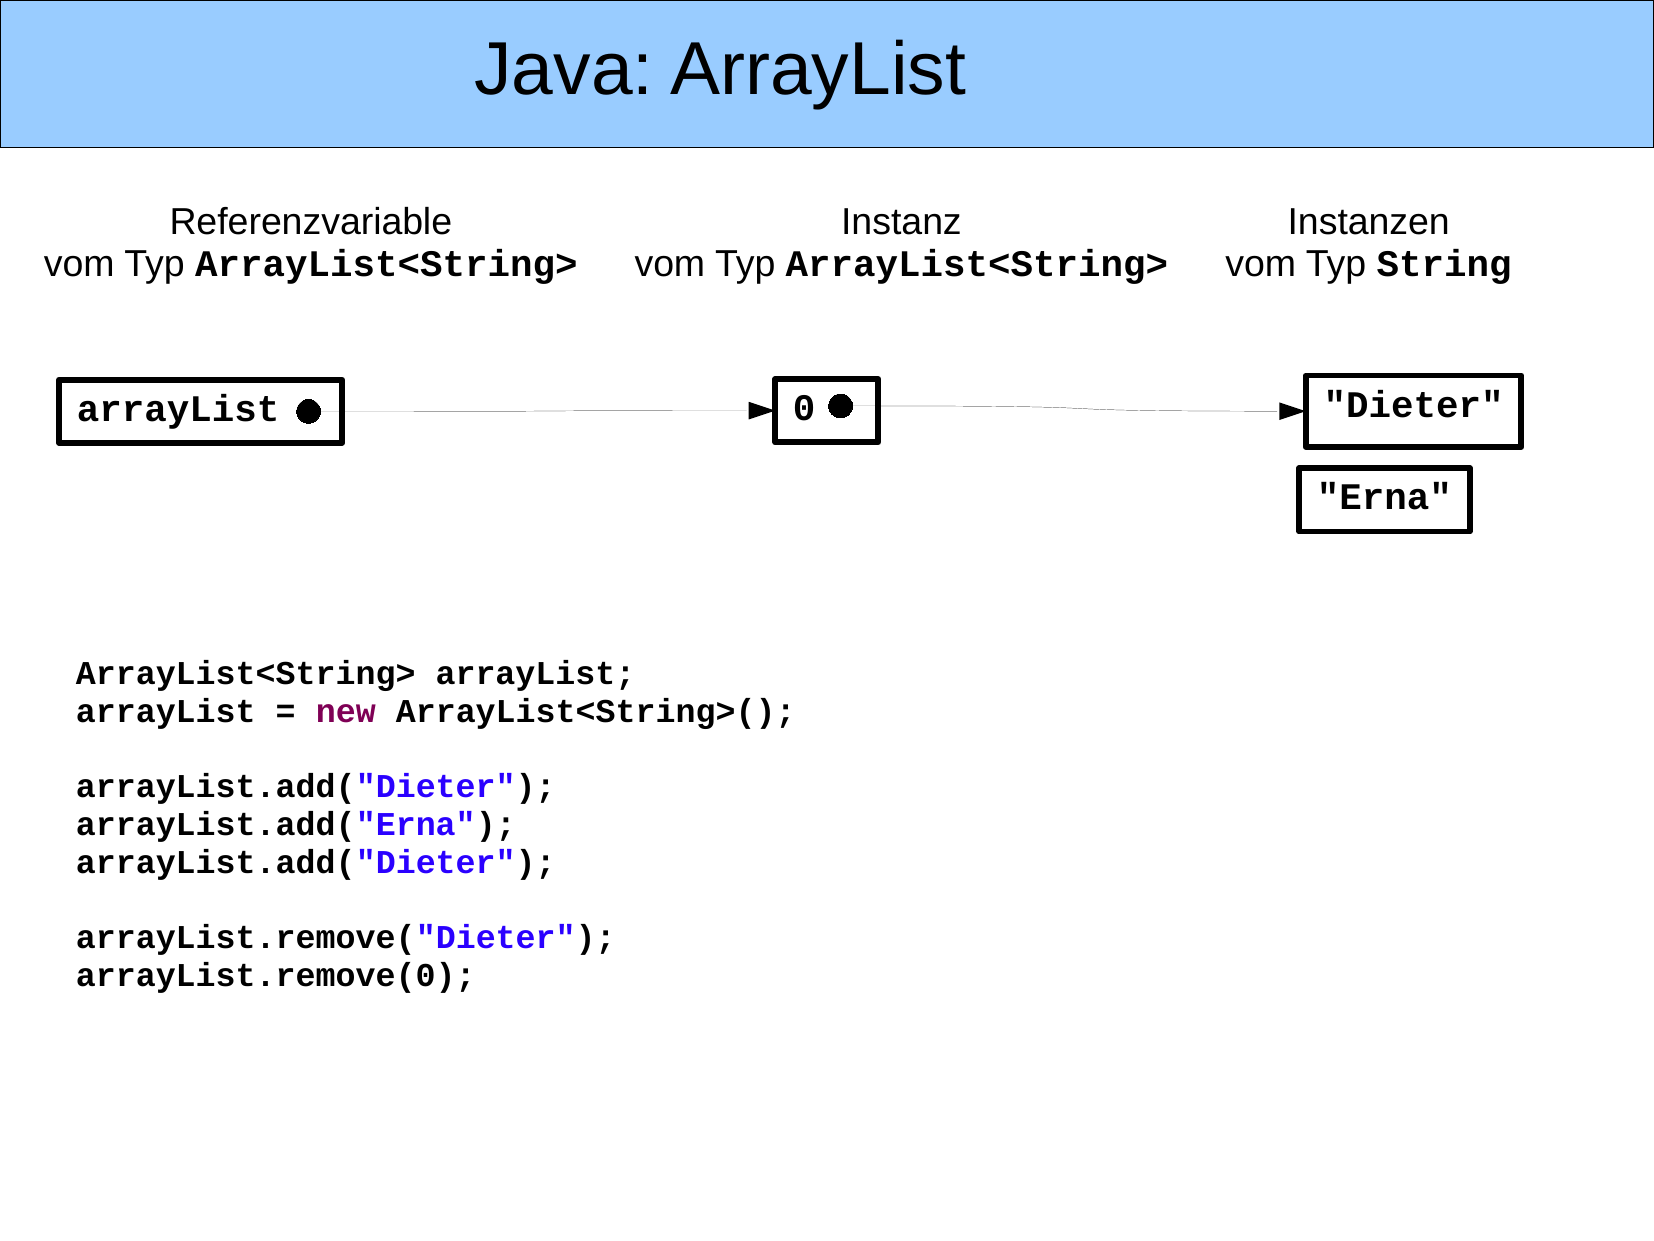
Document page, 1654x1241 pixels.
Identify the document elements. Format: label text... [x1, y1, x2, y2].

text_box Instanzen vom Typ String [1210, 193, 1527, 296]
text_box [296, 399, 321, 424]
text_box Java: ArrayList [459, 19, 982, 119]
text_box ArrayList<String> arrayList; arrayList = new ArrayList<String>(); arrayList.add("Dieter"); arrayList.add("Erna"); arrayList.add("Dieter"); arrayList.remove("Dieter"); arrayList.remove(0); [61, 649, 1131, 1077]
text_box [828, 394, 853, 418]
text_box Referenzvariable vom Typ ArrayList<String> [29, 193, 591, 296]
text_box "Dieter" [1305, 375, 1522, 447]
text_box "Erna" [1299, 468, 1470, 532]
text_box arrayList [59, 379, 343, 443]
text_box [0, 0, 1654, 148]
text_box 0 [775, 379, 879, 443]
text_box Instanz vom Typ ArrayList<String> [619, 193, 1182, 296]
